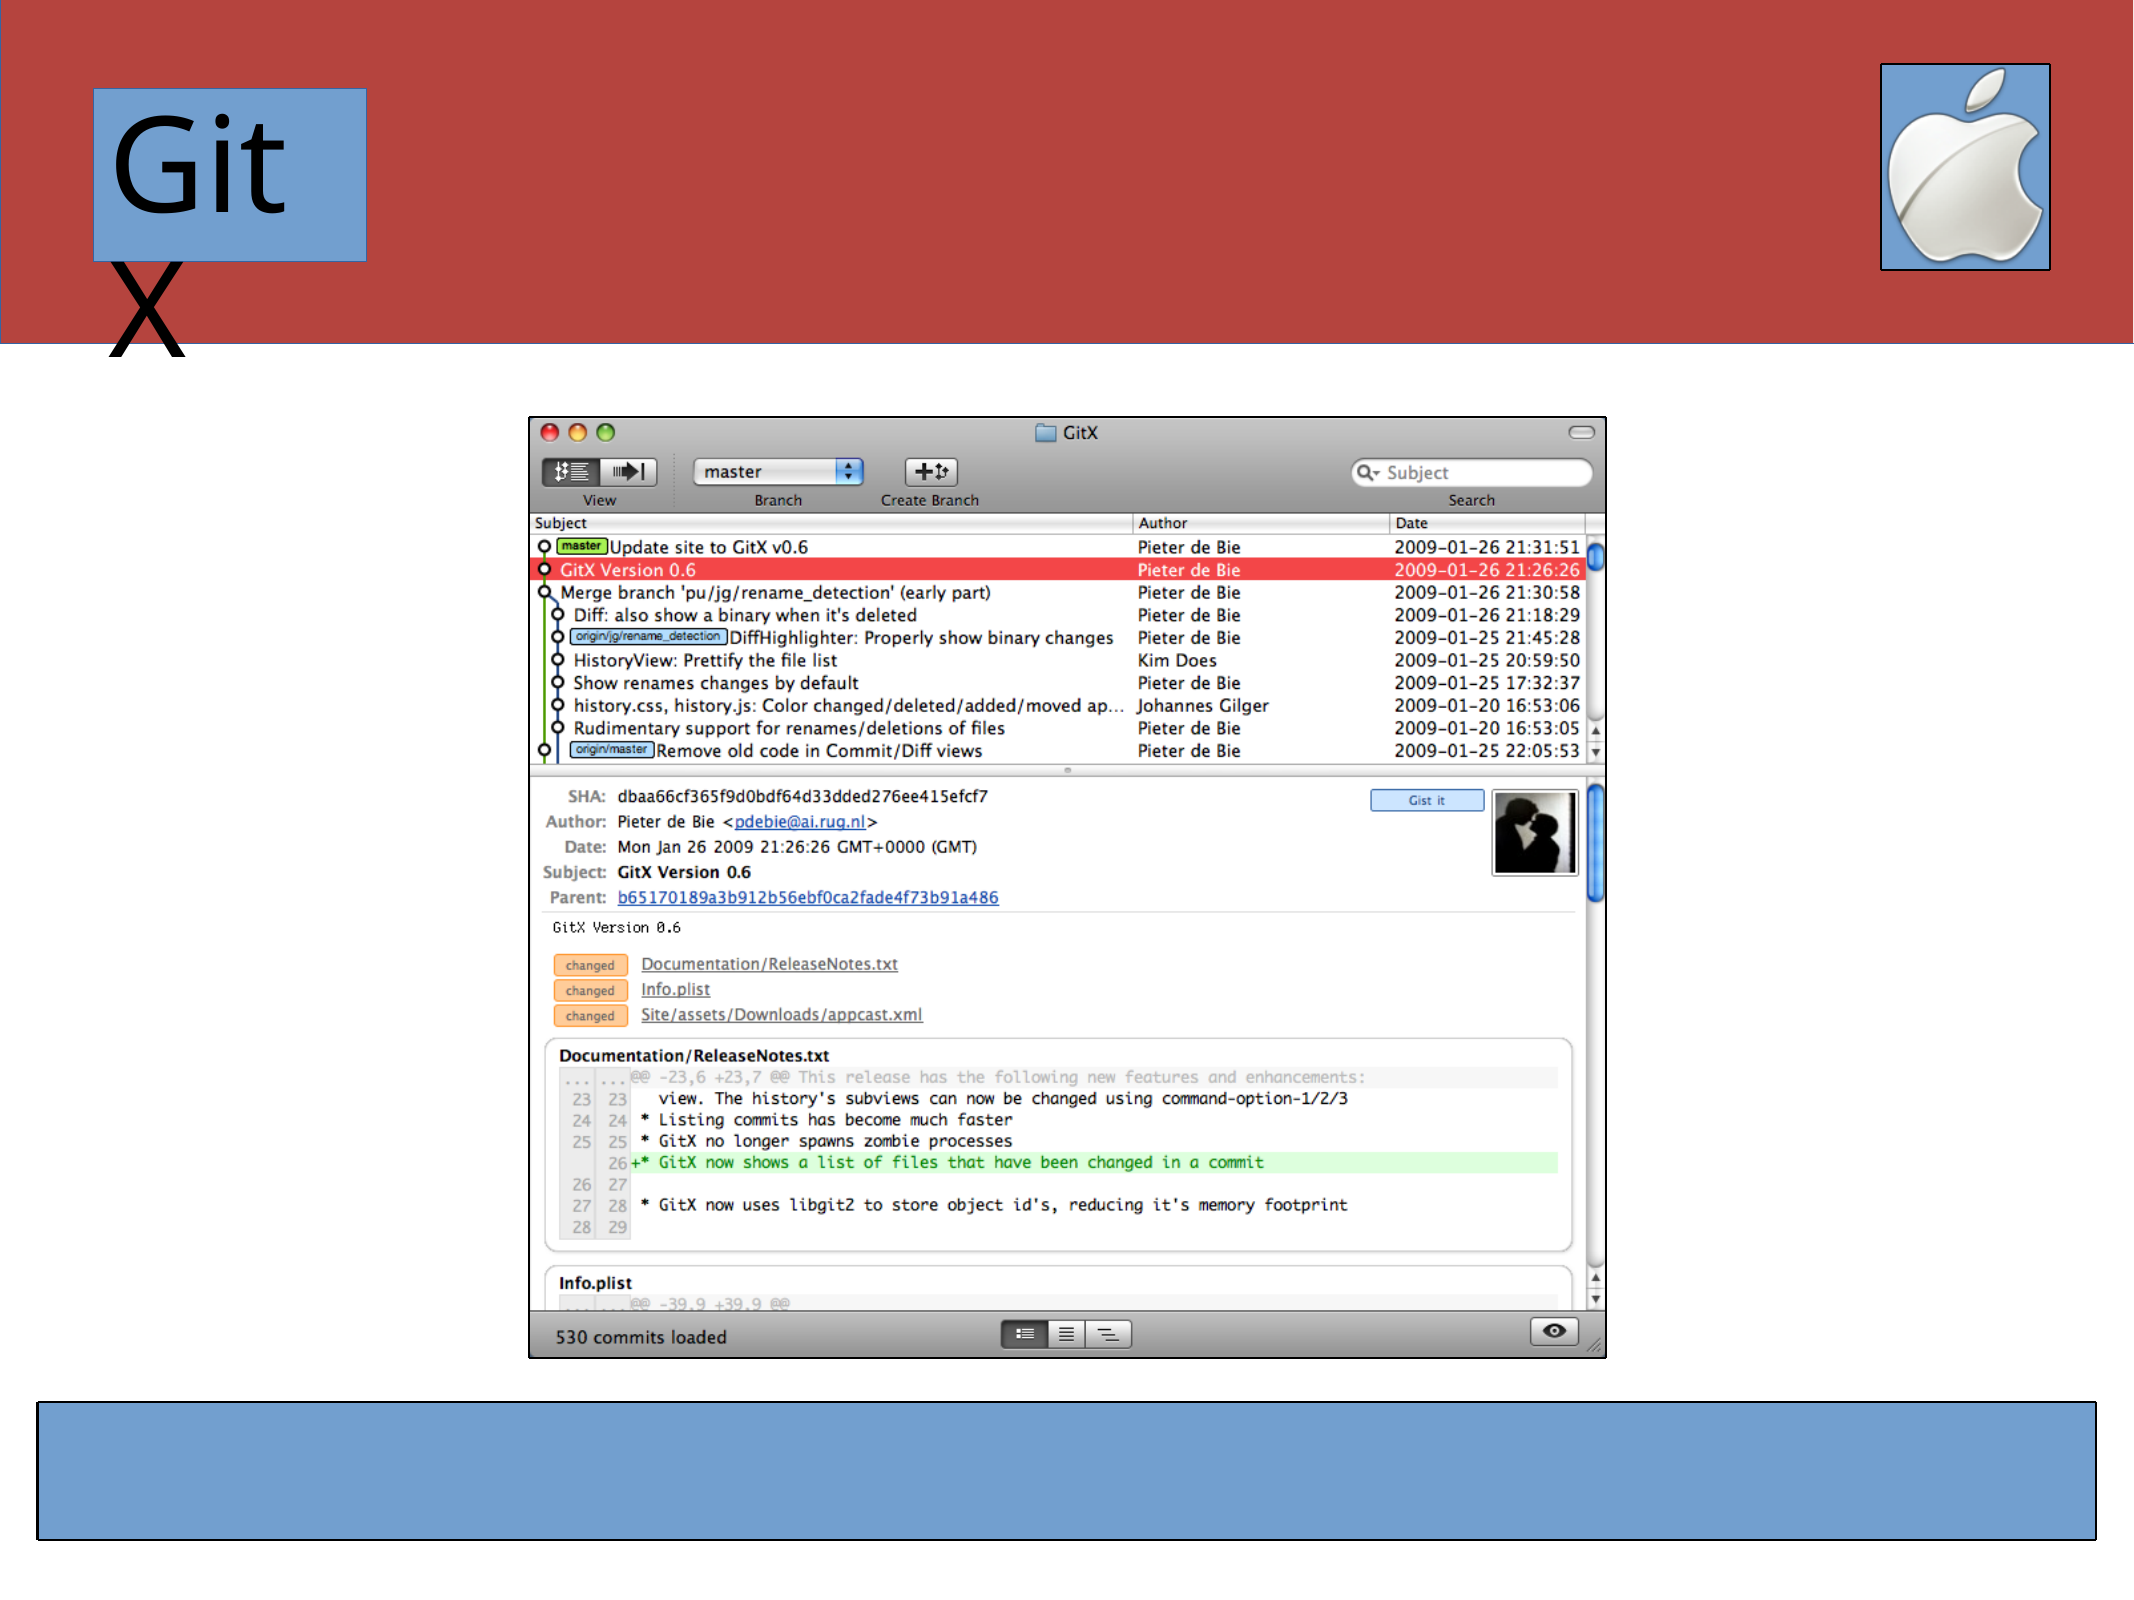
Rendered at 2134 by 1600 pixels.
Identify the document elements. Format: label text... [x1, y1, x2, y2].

picture [530, 418, 1606, 1357]
text_box [0, 0, 2134, 344]
text_box [37, 1402, 2096, 1540]
picture [1882, 64, 2049, 270]
text_box GitX [93, 88, 367, 372]
